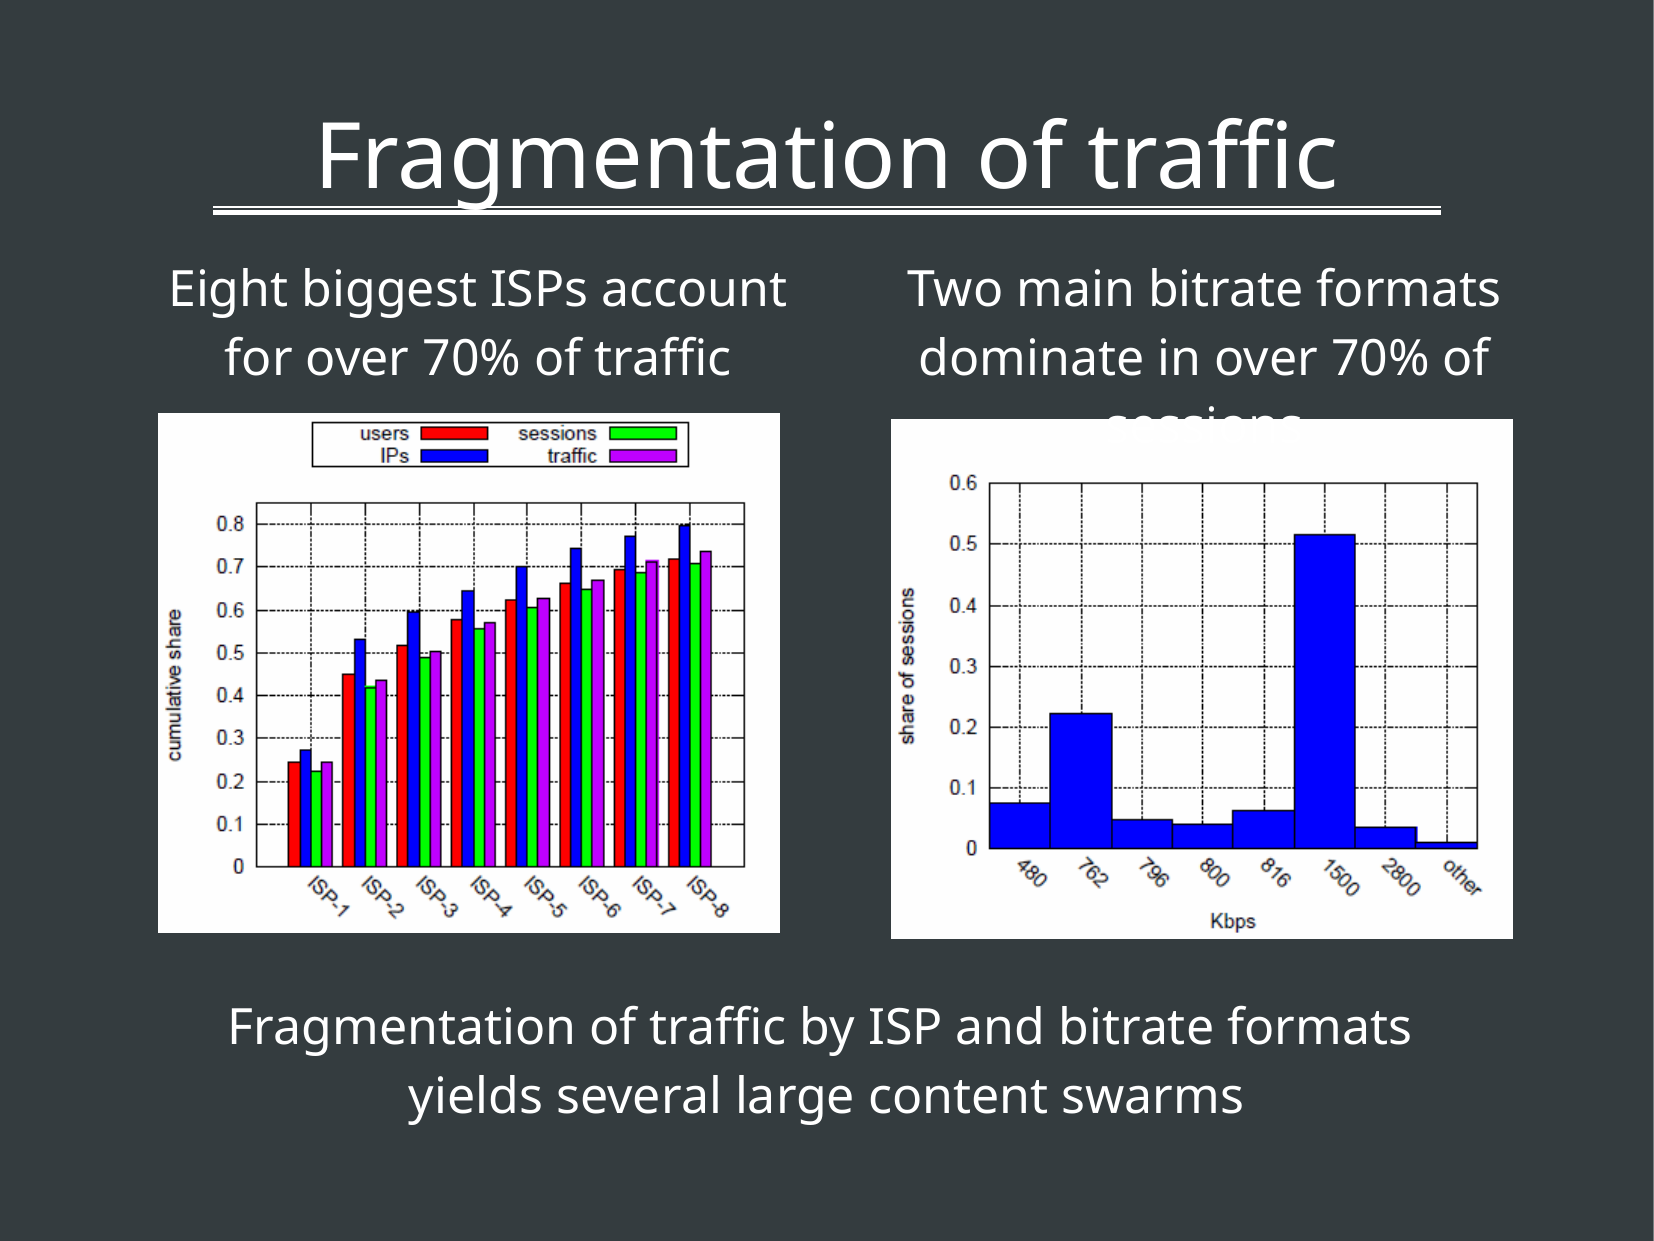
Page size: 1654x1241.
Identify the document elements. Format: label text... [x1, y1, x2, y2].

picture [0, 0, 1654, 1241]
text_box Eight biggest ISPs account for over 70% of traffic [124, 245, 833, 414]
text_box Two main bitrate formats dominate in over 70% of sessions [850, 245, 1560, 414]
title Fragmentation of traffic [83, 49, 1572, 257]
text_box Fragmentation of traffic by ISP and bitrate formats yields several large content swarms [147, 984, 1506, 1152]
